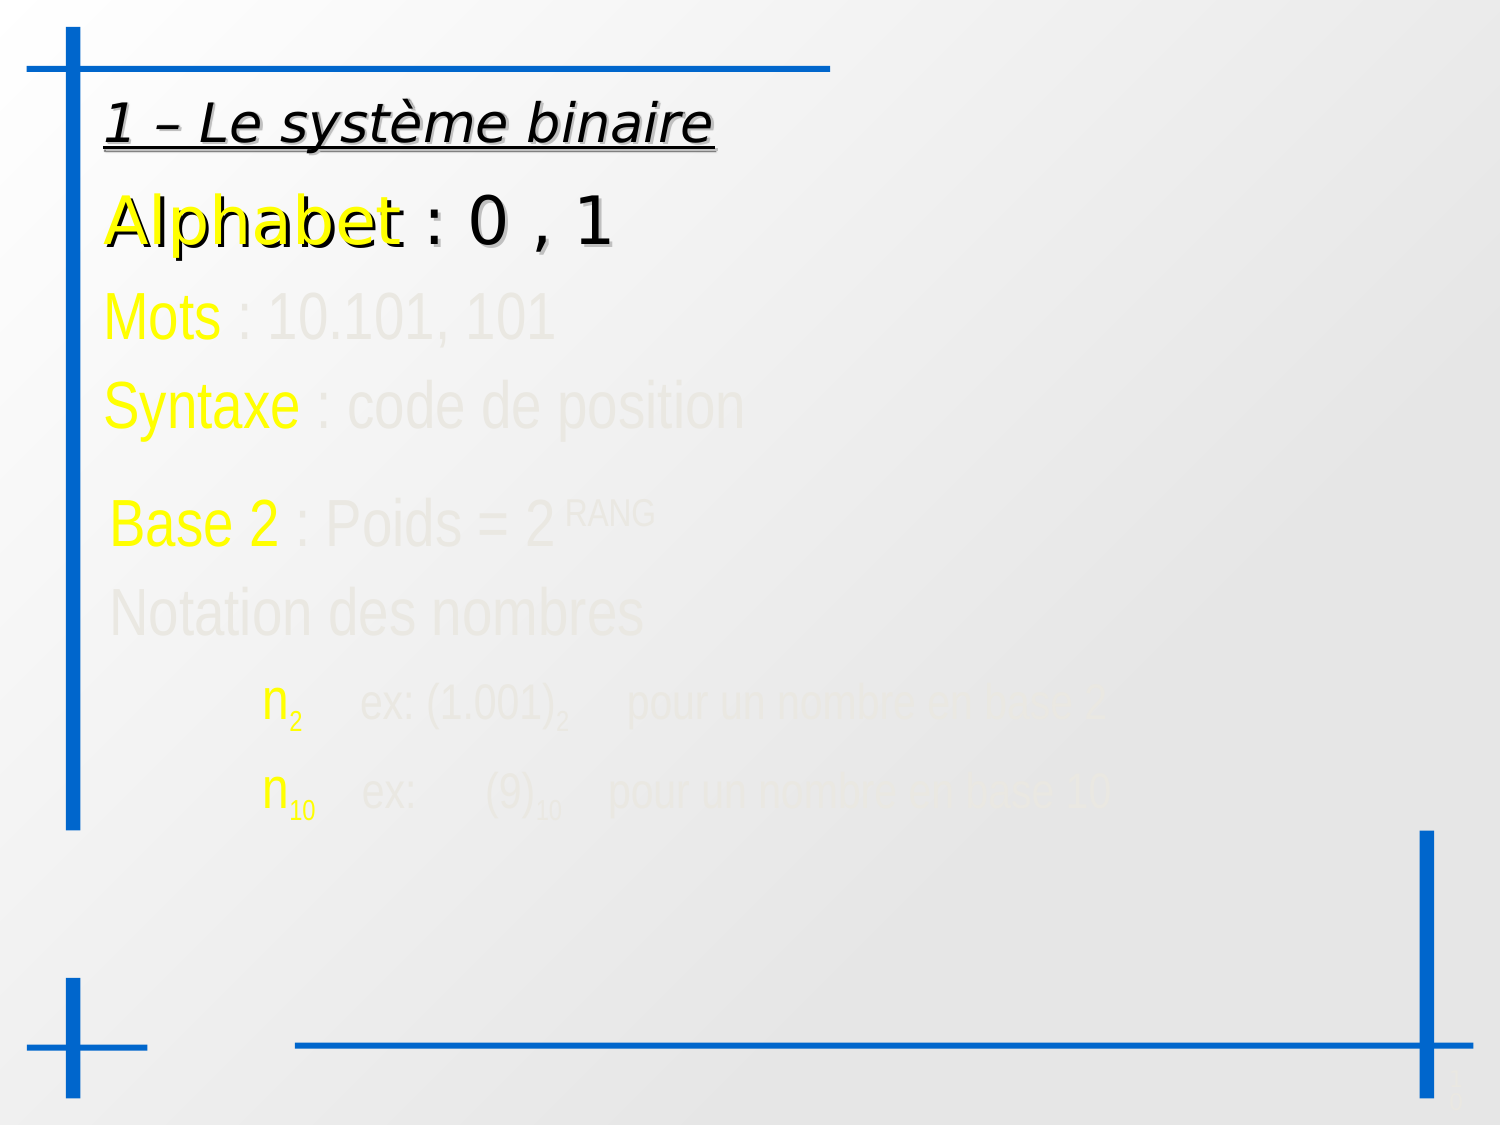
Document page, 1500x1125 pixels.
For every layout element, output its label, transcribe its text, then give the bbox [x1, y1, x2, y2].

list Alphabet : 0 , 1 [29, 174, 1500, 265]
title 1 – Le système binaire [88, 49, 1500, 163]
text_box Mots : 10.101, 101 [29, 265, 1500, 361]
text_box Notation des nombres n2 ex: (1.001)2 pour un nombre en base 2 n10 ex: (9)10 pour un nombre en base 10 [0, 561, 1500, 834]
text_box Base 2 : Poids = 2 RANG [0, 472, 1447, 561]
text_box Syntaxe : code de position [29, 354, 1418, 450]
